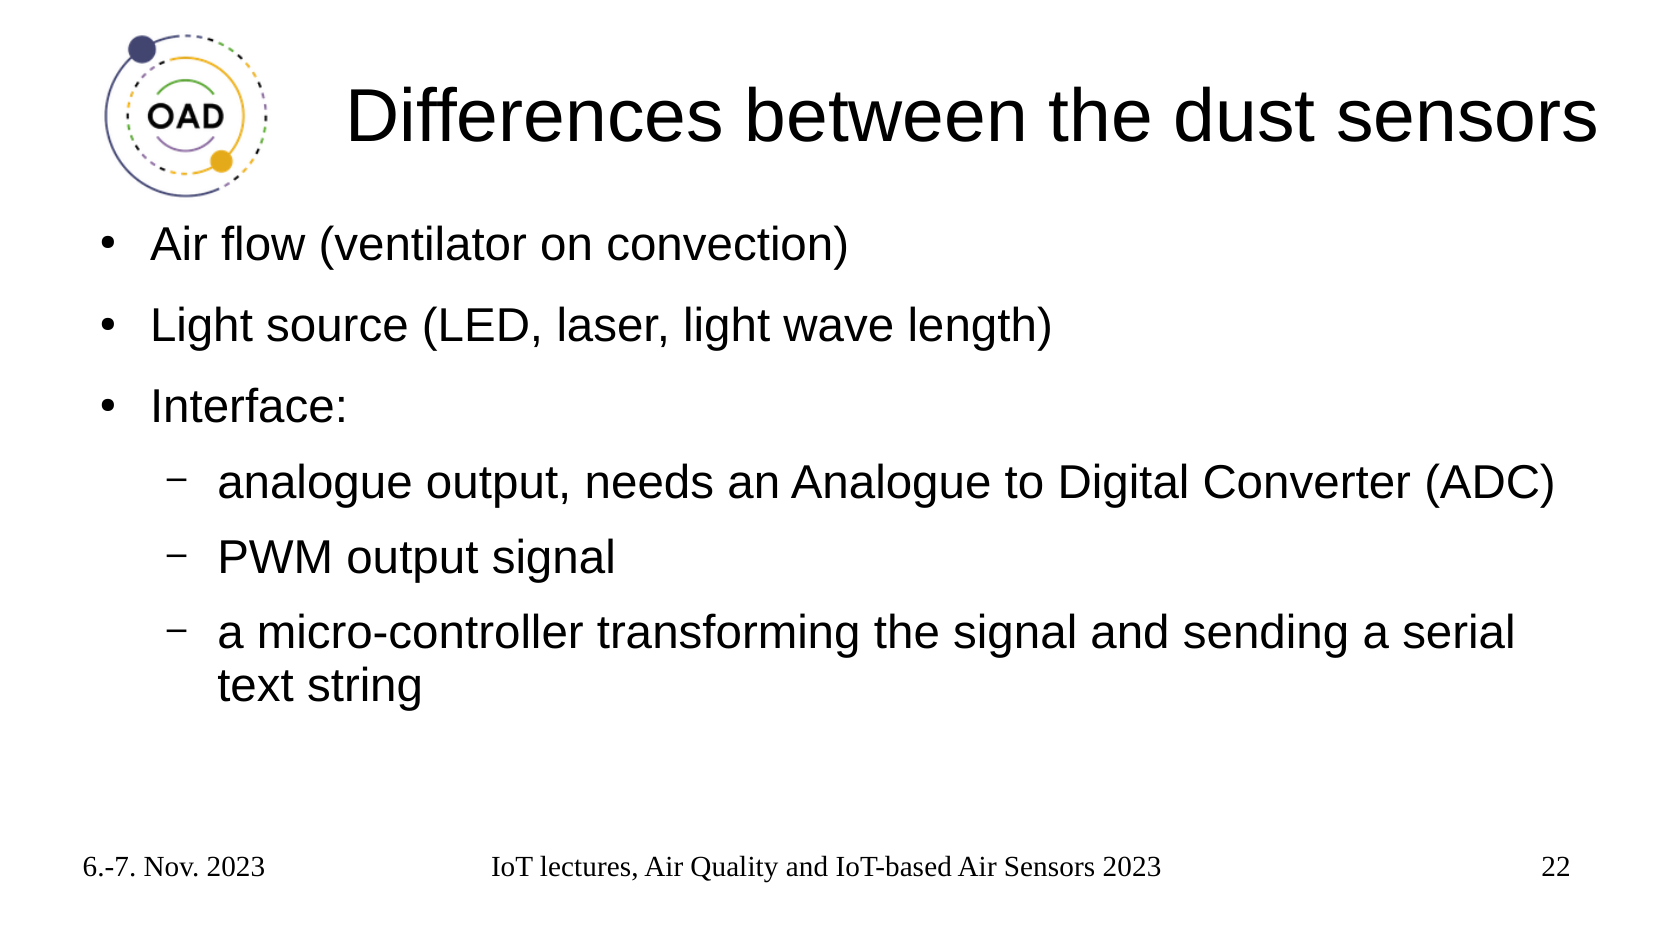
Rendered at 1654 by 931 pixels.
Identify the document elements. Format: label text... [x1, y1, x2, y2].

picture [64, 20, 302, 218]
list Air flow (ventilator on convection) Light source (LED, laser, light wave length) Interface: analogue output, needs an Analogue to Digital Converter (ADC) PWM output signal a micro-controller transforming the signal and sending a serial text string [82, 217, 1571, 757]
title Differences between the dust sensors [332, 12, 1613, 218]
